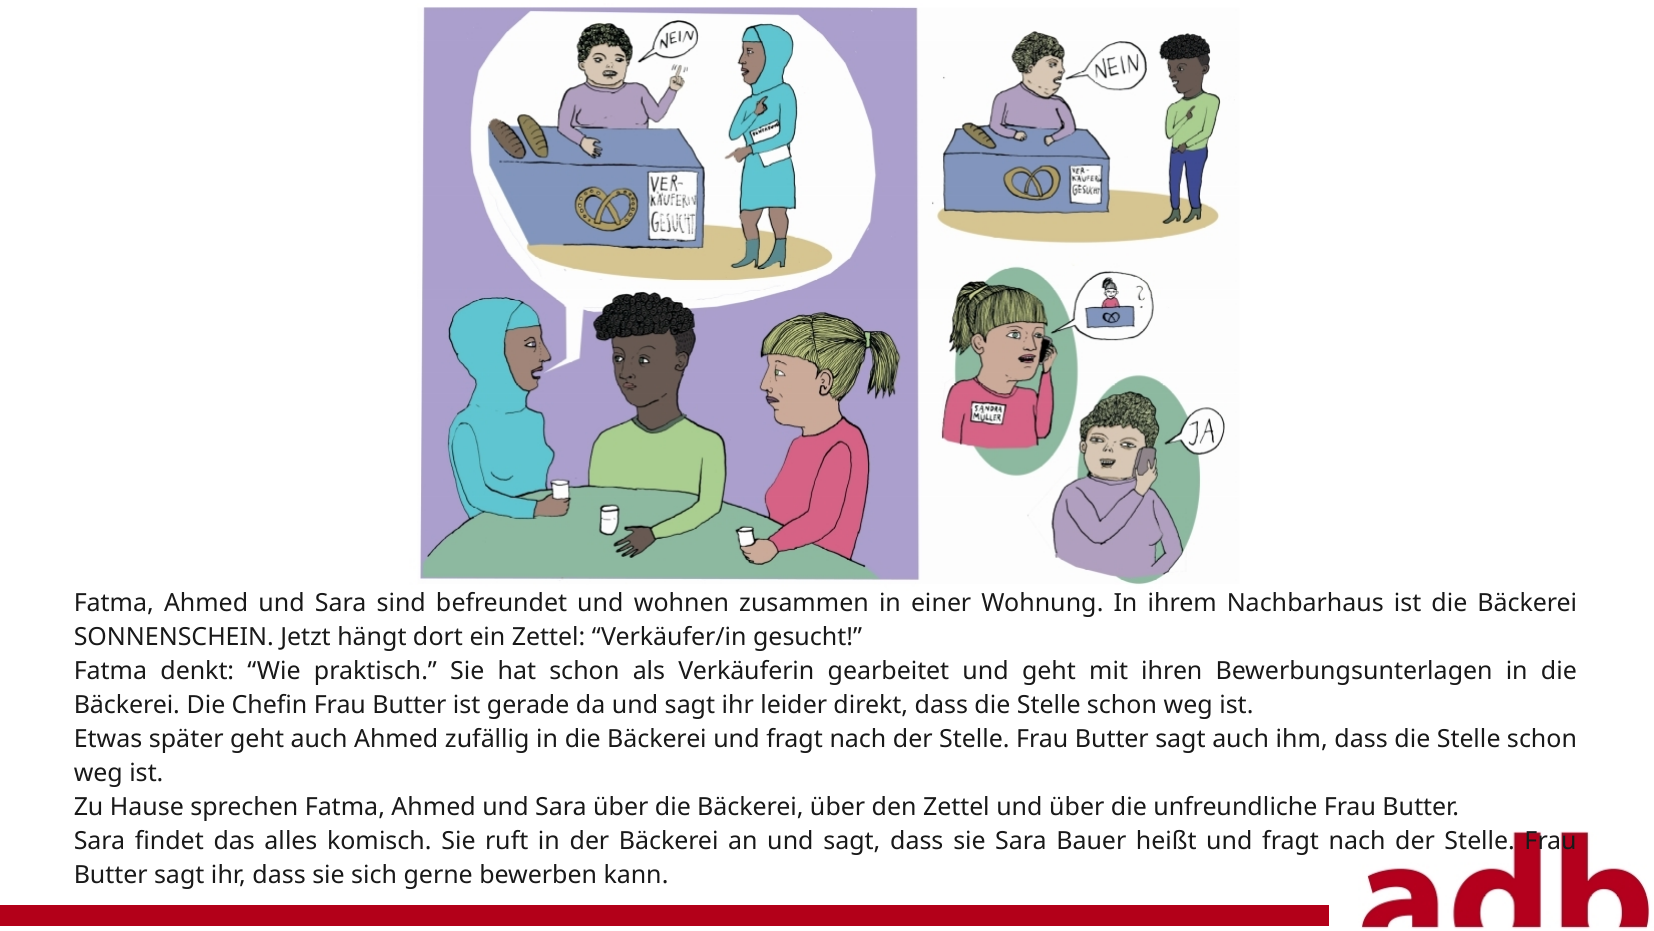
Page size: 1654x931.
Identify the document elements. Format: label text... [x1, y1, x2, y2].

text_box Fatma, Ahmed und Sara sind befreundet und wohnen zusammen in einer Wohnung. In ihrem Nachbarhaus ist die Bäckerei SONNENSCHEIN. Jetzt hängt dort ein Zettel: “Verkäufer/in gesucht!” Fatma denkt: “Wie praktisch.” Sie hat schon als Verkäuferin gearbeitet und geht mit ihren Bewerbungsunterlagen in die Bäckerei. Die Chefin Frau Butter ist gerade da und sagt ihr leider direkt, dass die Stelle schon weg ist. Etwas später geht auch Ahmed zufällig in die Bäckerei und fragt nach der Stelle. Frau Butter sagt auch ihm, dass die Stelle schon weg ist. Zu Hause sprechen Fatma, Ahmed und Sara über die Bäckerei, über den Zettel und über die unfreundliche Frau Butter. Sara findet das alles komisch. Sie ruft in der Bäckerei an und sagt, dass sie Sara Bauer heißt und fragt nach der Stelle. Frau Butter sagt ihr, dass sie sich gerne bewerben kann. [59, 577, 1595, 868]
picture [1358, 830, 1654, 931]
picture [409, 0, 1244, 577]
